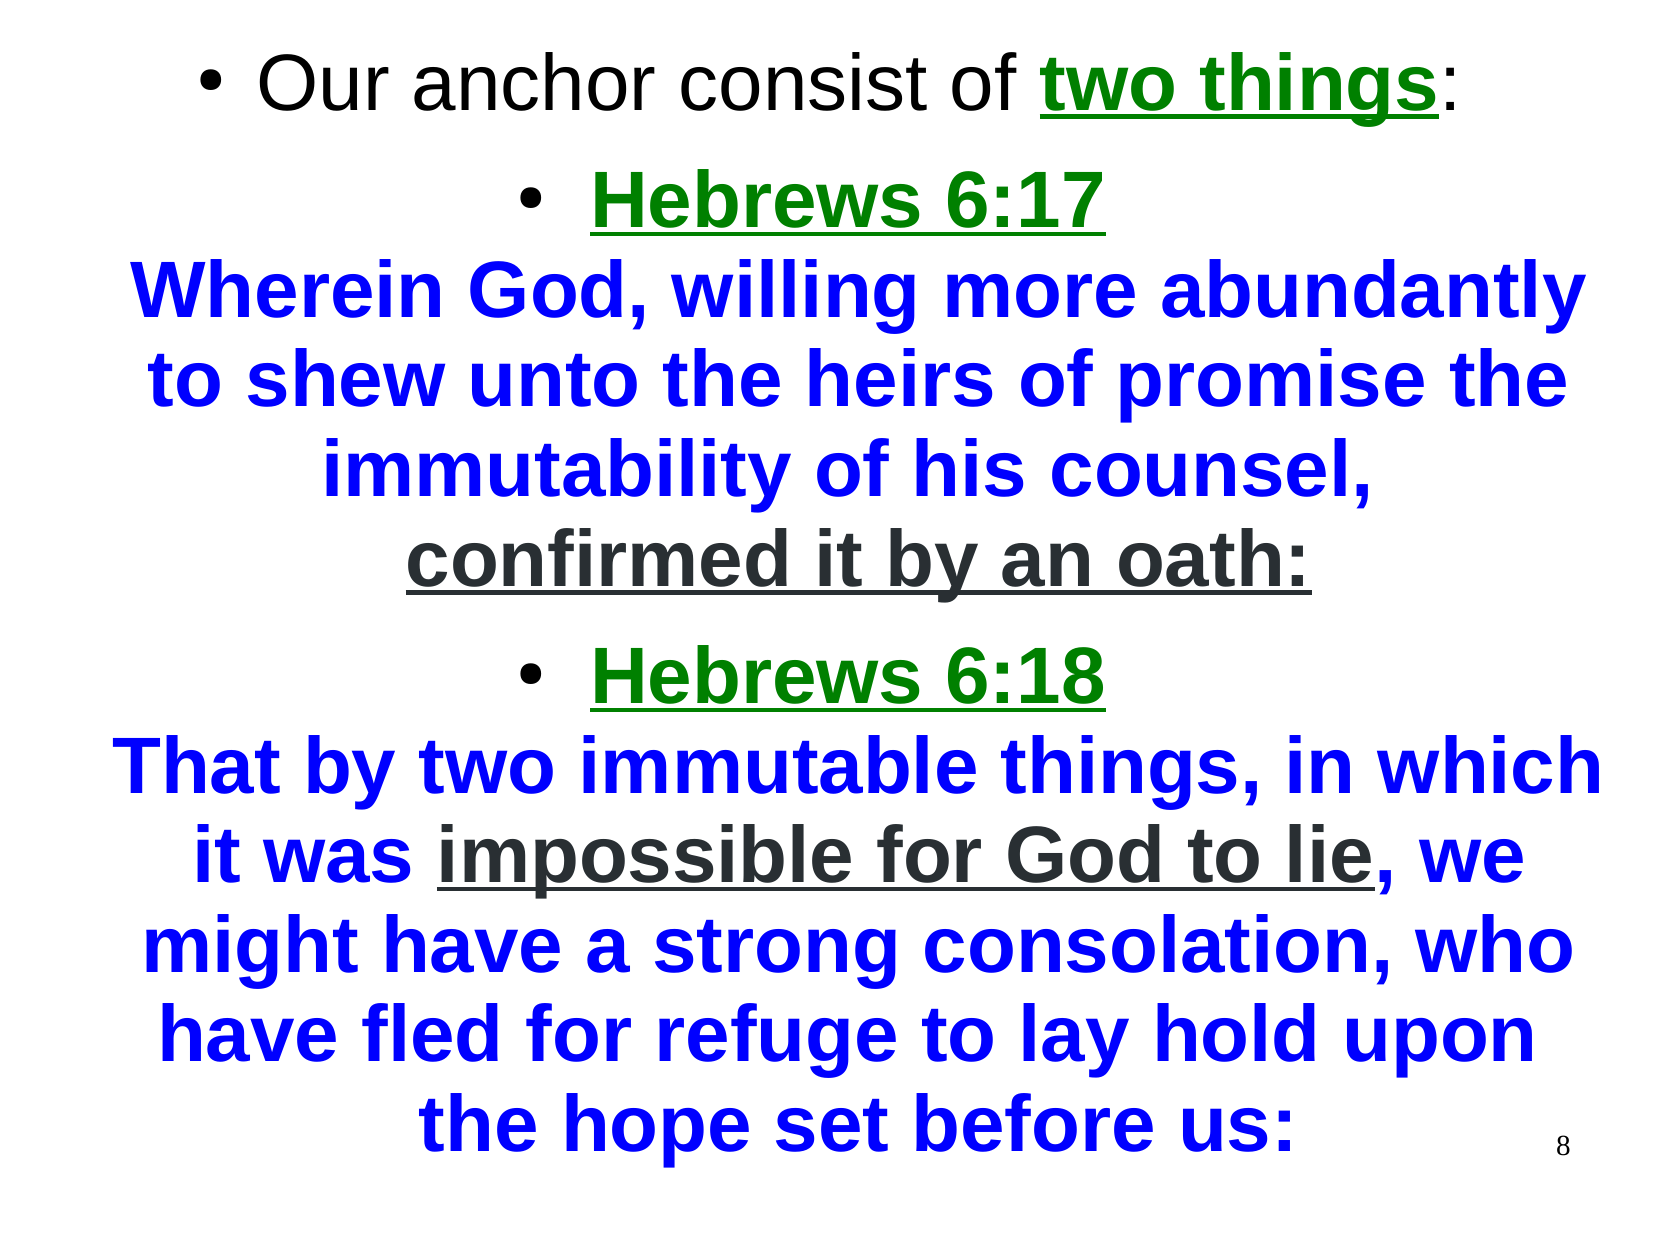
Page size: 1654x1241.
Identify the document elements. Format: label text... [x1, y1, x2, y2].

list Our anchor consist of two things: Hebrews 6:17 Wherein God, willing more abundantly to shew unto the heirs of promise the immutability of his counsel, confirmed it by an oath: Hebrews 6:18 That by two immutable things, in which it was impossible for God to lie, we might have a strong consolation, who have fled for refuge to lay hold upon the hope set before us: [37, 37, 1613, 1238]
